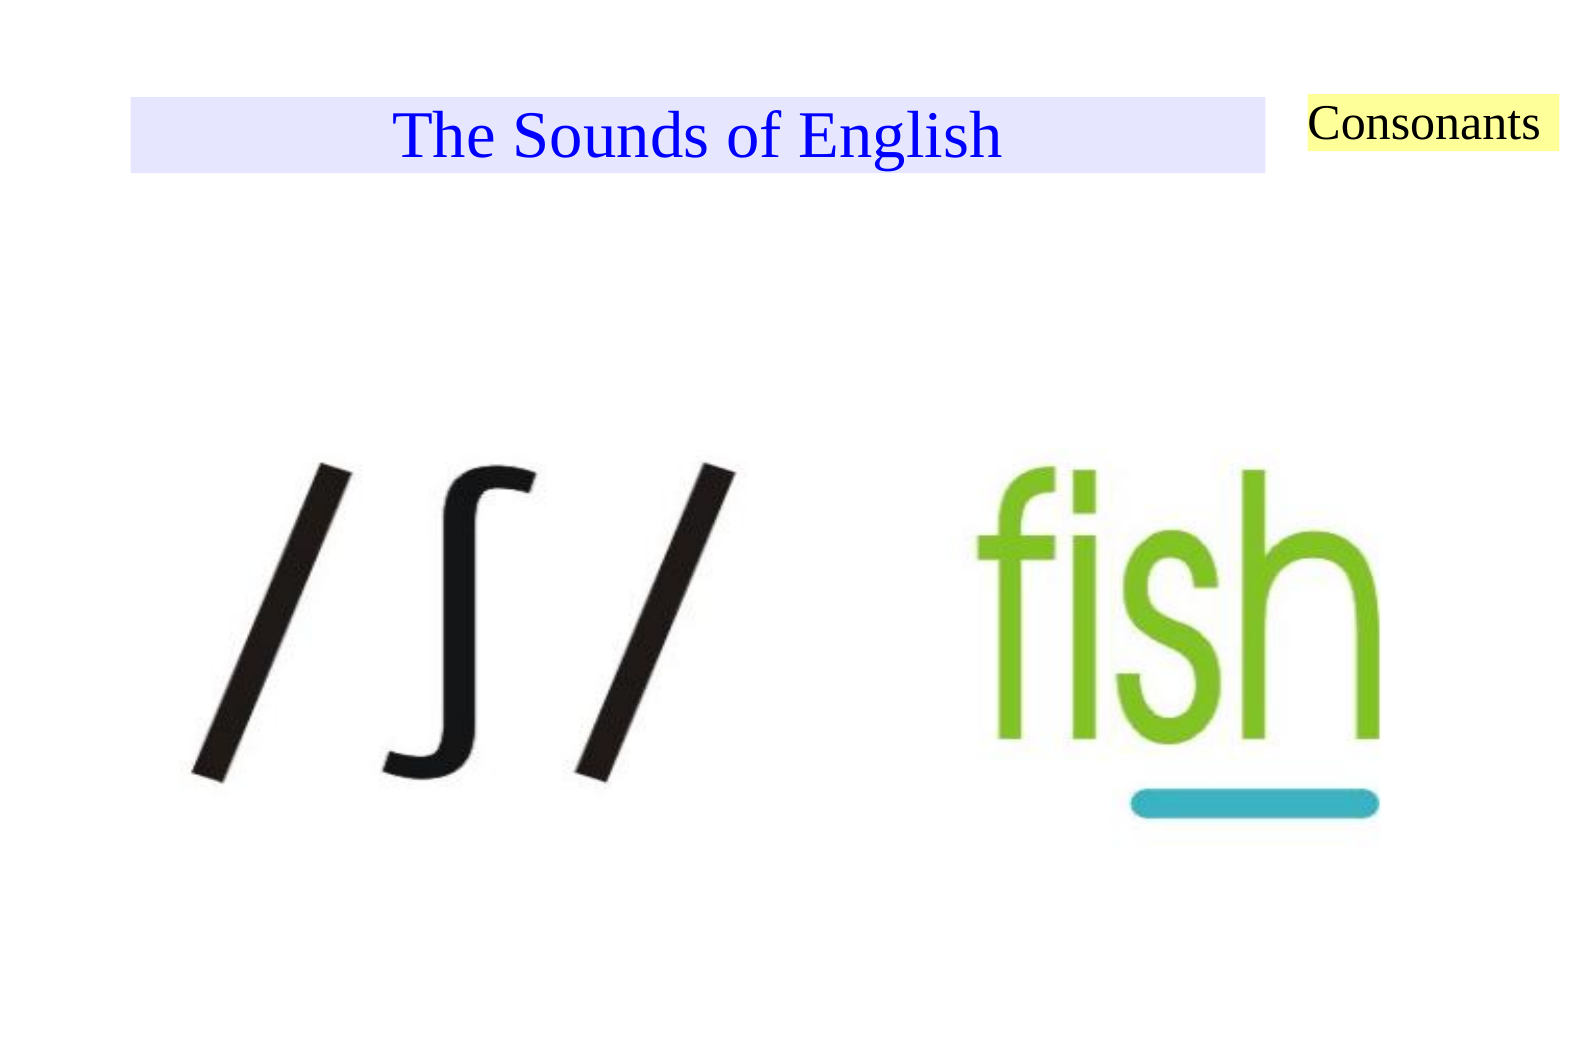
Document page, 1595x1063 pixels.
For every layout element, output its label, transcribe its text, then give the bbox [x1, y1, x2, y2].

text_box Consonants [1307, 94, 1560, 152]
text_box The Sounds of English [130, 97, 1266, 174]
picture [146, 194, 1480, 1044]
